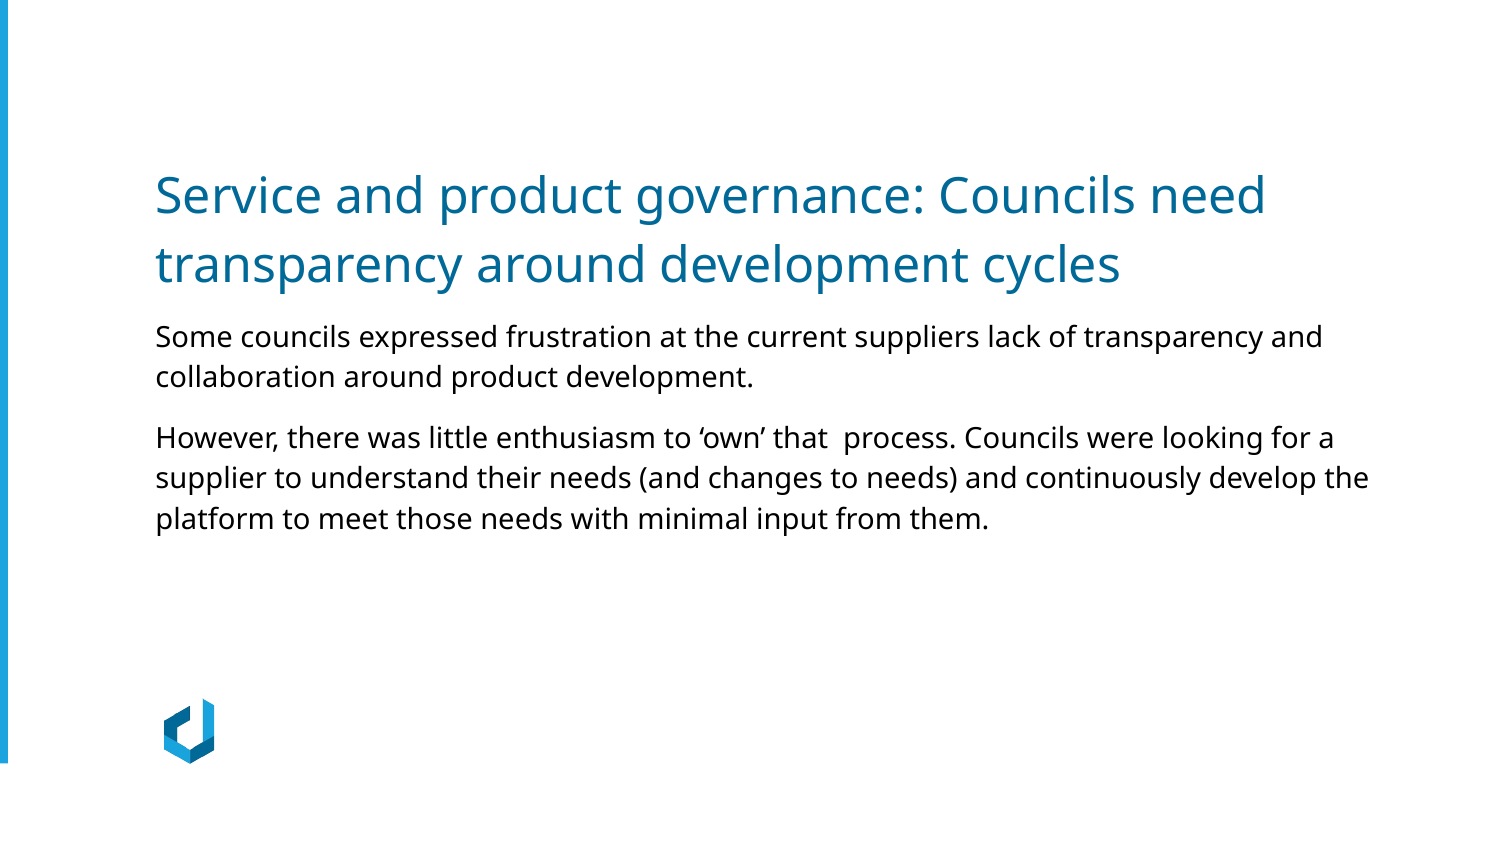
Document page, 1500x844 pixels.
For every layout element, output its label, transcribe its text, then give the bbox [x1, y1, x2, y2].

list Service and product governance: Councils need transparency around development cycles Some councils expressed frustration at the current suppliers lack of transparency and collaboration around product development. However, there was little enthusiasm to ‘own’ that process. Councils were looking for a supplier to understand their needs (and changes to needs) and continuously develop the platform to meet those needs with minimal input from them. [140, 139, 1390, 637]
picture [164, 698, 215, 764]
